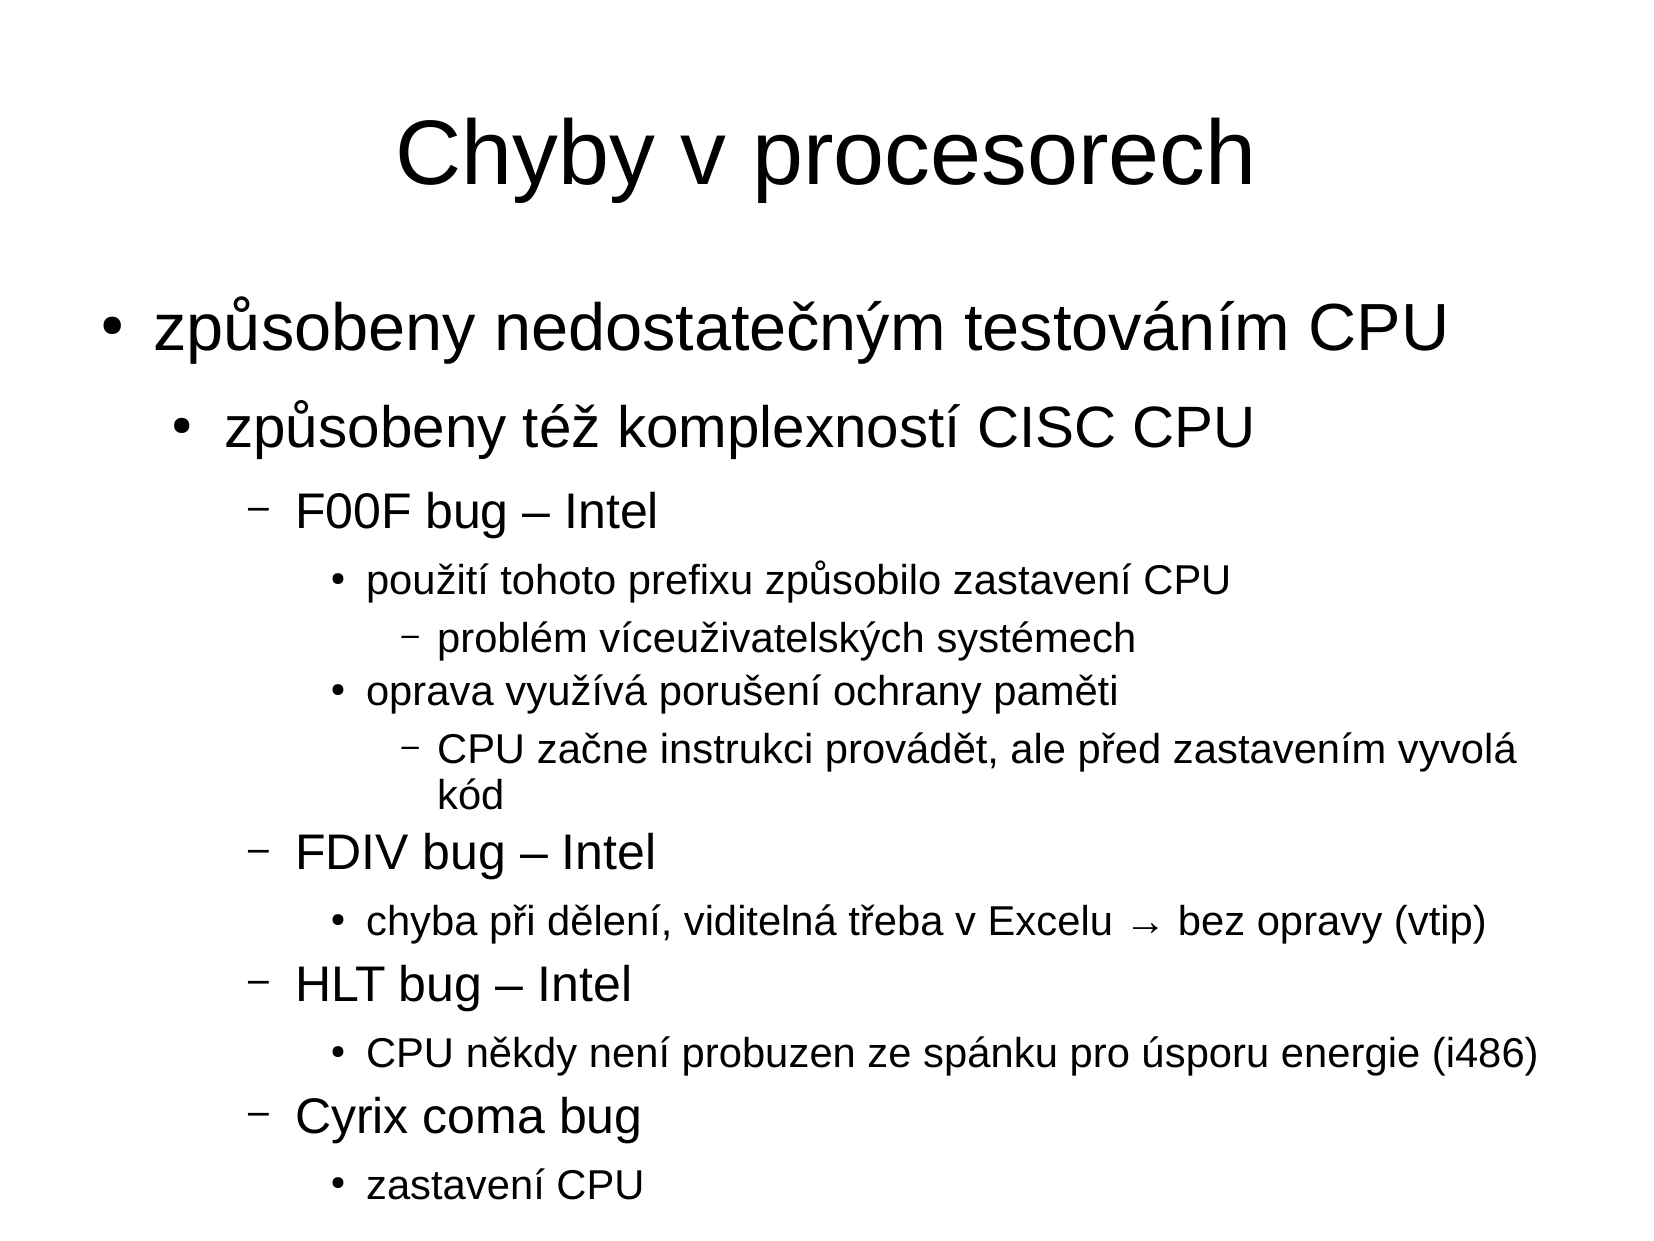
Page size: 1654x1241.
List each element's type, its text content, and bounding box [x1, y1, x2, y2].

list způsobeny nedostatečným testováním CPU způsobeny též komplexností CISC CPU F00F bug – Intel použití tohoto prefixu způsobilo zastavení CPU problém víceuživatelských systémech oprava využívá porušení ochrany paměti CPU začne instrukci provádět, ale před zastavením vyvolá kód FDIV bug – Intel chyba při dělení, viditelná třeba v Excelu → bez opravy (vtip) HLT bug – Intel CPU někdy není probuzen ze spánku pro úsporu energie (i486) Cyrix coma bug zastavení CPU [82, 290, 1571, 1211]
title Chyby v procesorech [82, 49, 1571, 257]
